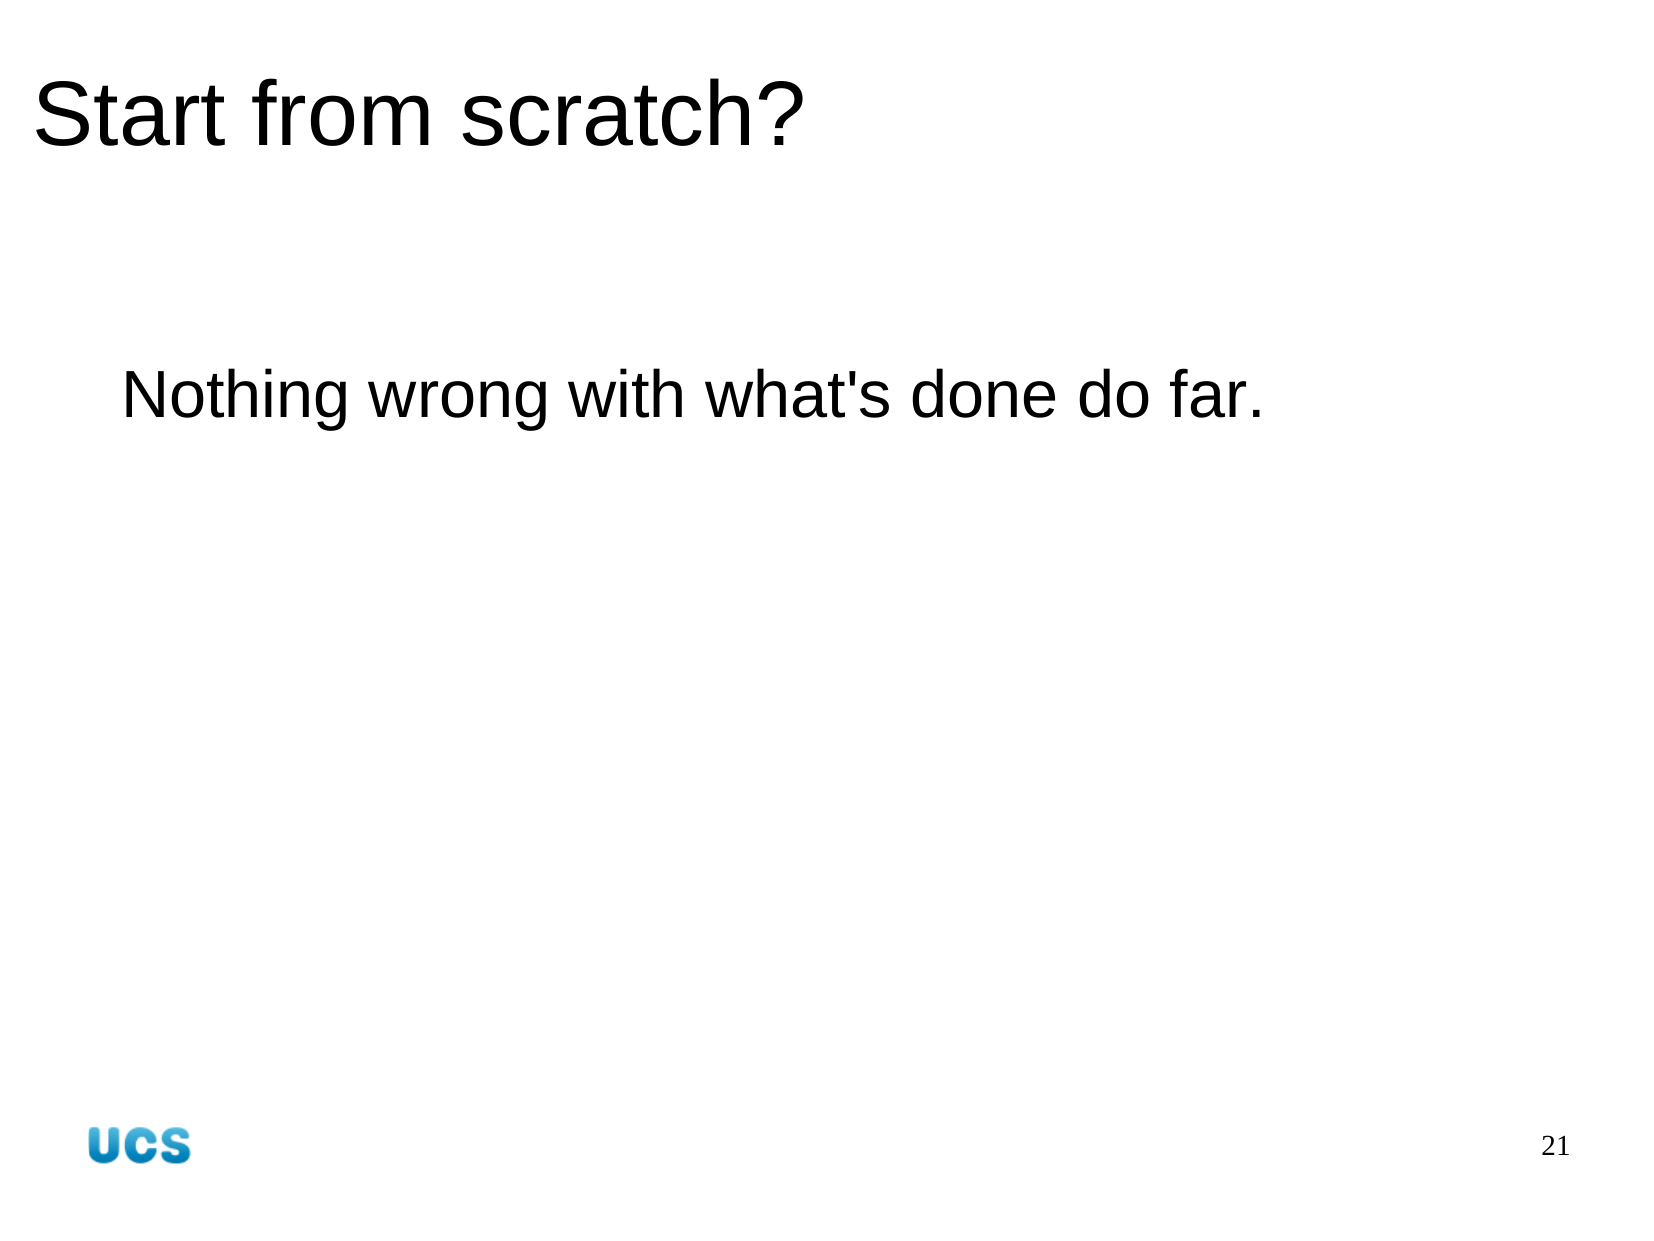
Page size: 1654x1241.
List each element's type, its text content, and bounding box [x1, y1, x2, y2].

picture [88, 1126, 191, 1165]
text_box Nothing wrong with what's done do far. [118, 354, 1275, 436]
text_box Start from scratch? [29, 59, 812, 168]
